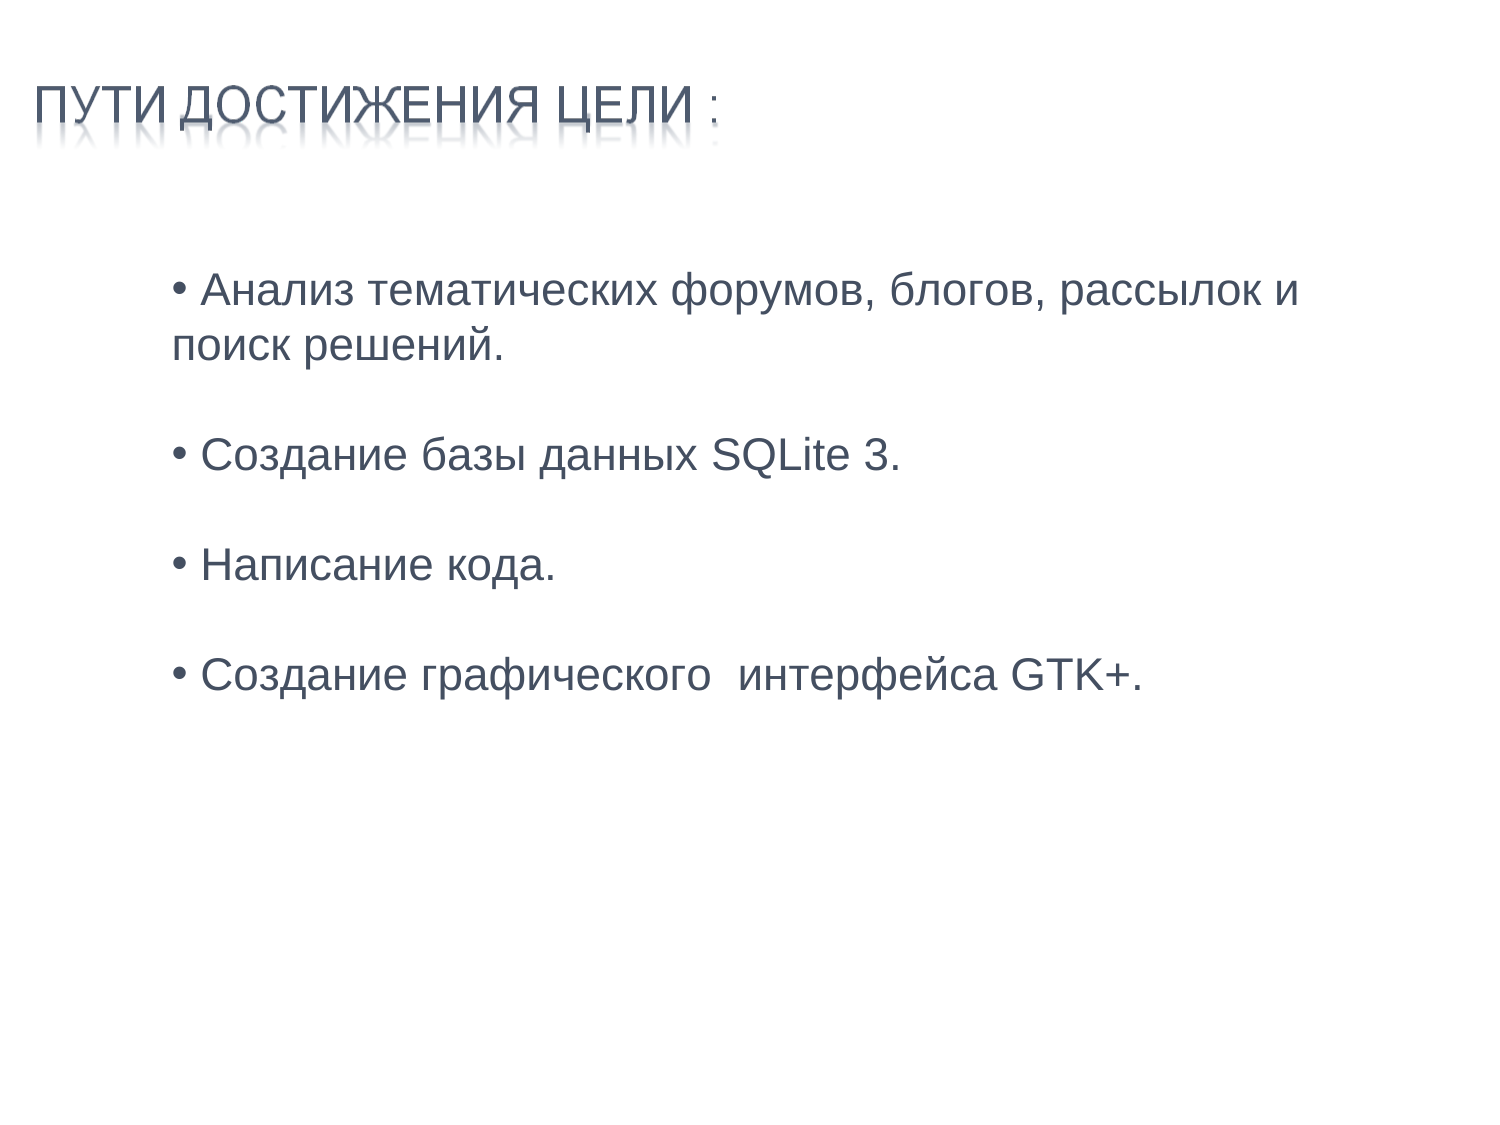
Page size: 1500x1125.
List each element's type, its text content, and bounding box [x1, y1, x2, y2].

picture [0, 58, 755, 184]
text_box Анализ тематических форумов, блогов, рассылок и поиск решений. Создание базы данных SQLite 3. Написание кода. Создание графического интерфейса GTK+. [156, 252, 1344, 818]
